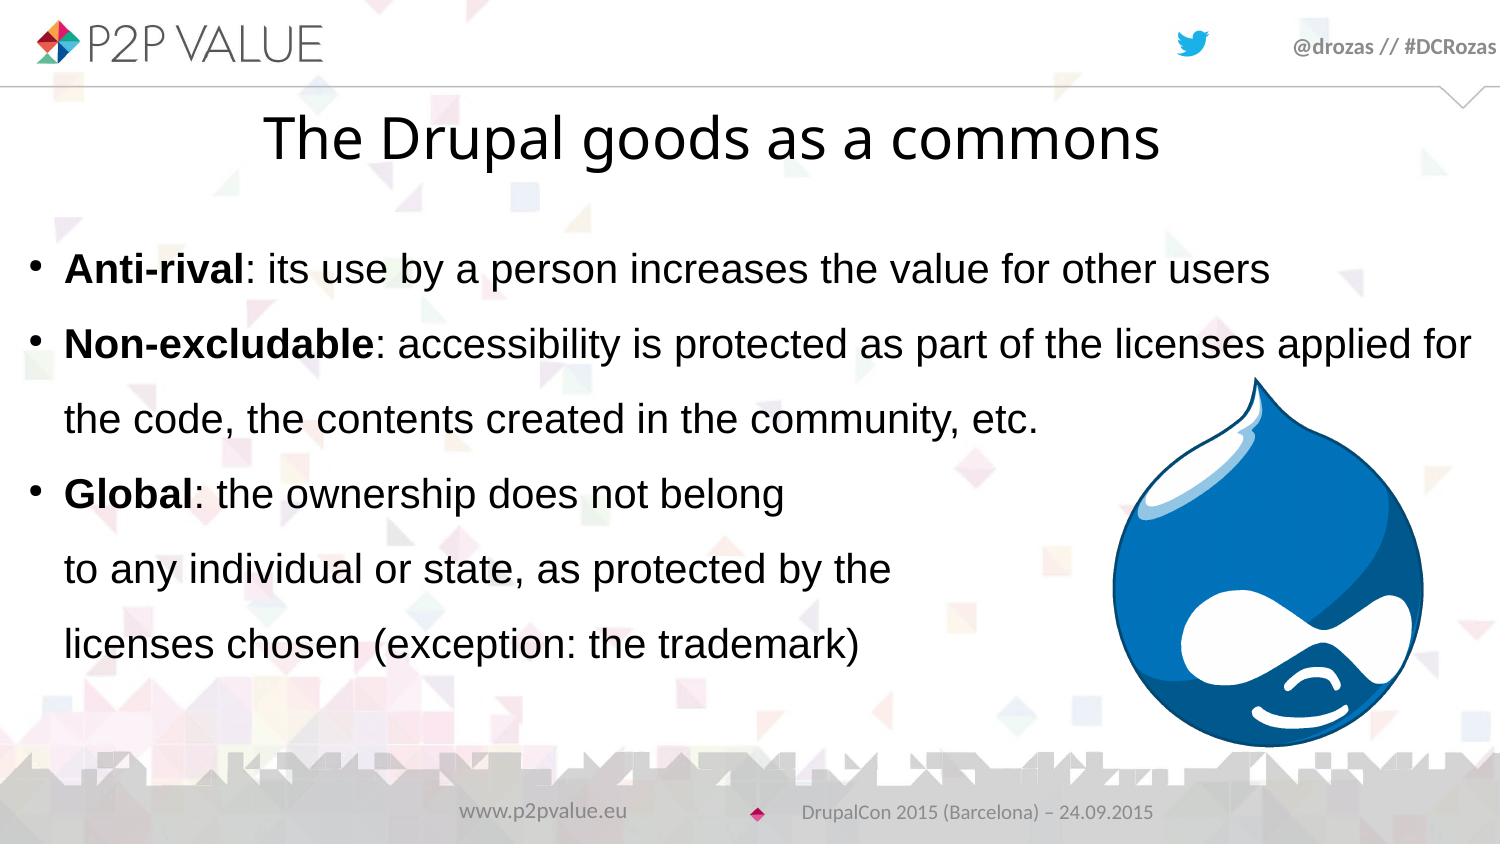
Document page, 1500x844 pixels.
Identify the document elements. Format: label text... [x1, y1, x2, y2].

title The Drupal goods as a commons [60, 92, 1366, 181]
text_box www.p2pvalue.eu [453, 789, 672, 829]
subtitle Anti-rival: its use by a person increases the value for other users Non-excludable: accessibility is protected as part of the licenses applied for the code, the contents created in the community, etc. Global: the ownership does not belong to any individual or state, as protected by the licenses chosen (exception: the trademark) [15, 210, 1496, 766]
text_box DrupalCon 2015 (Barcelona) – 24.09.2015 [788, 788, 1481, 834]
text_box @drozas // #DCRozas [1170, 15, 1500, 76]
picture [0, 0, 1500, 844]
